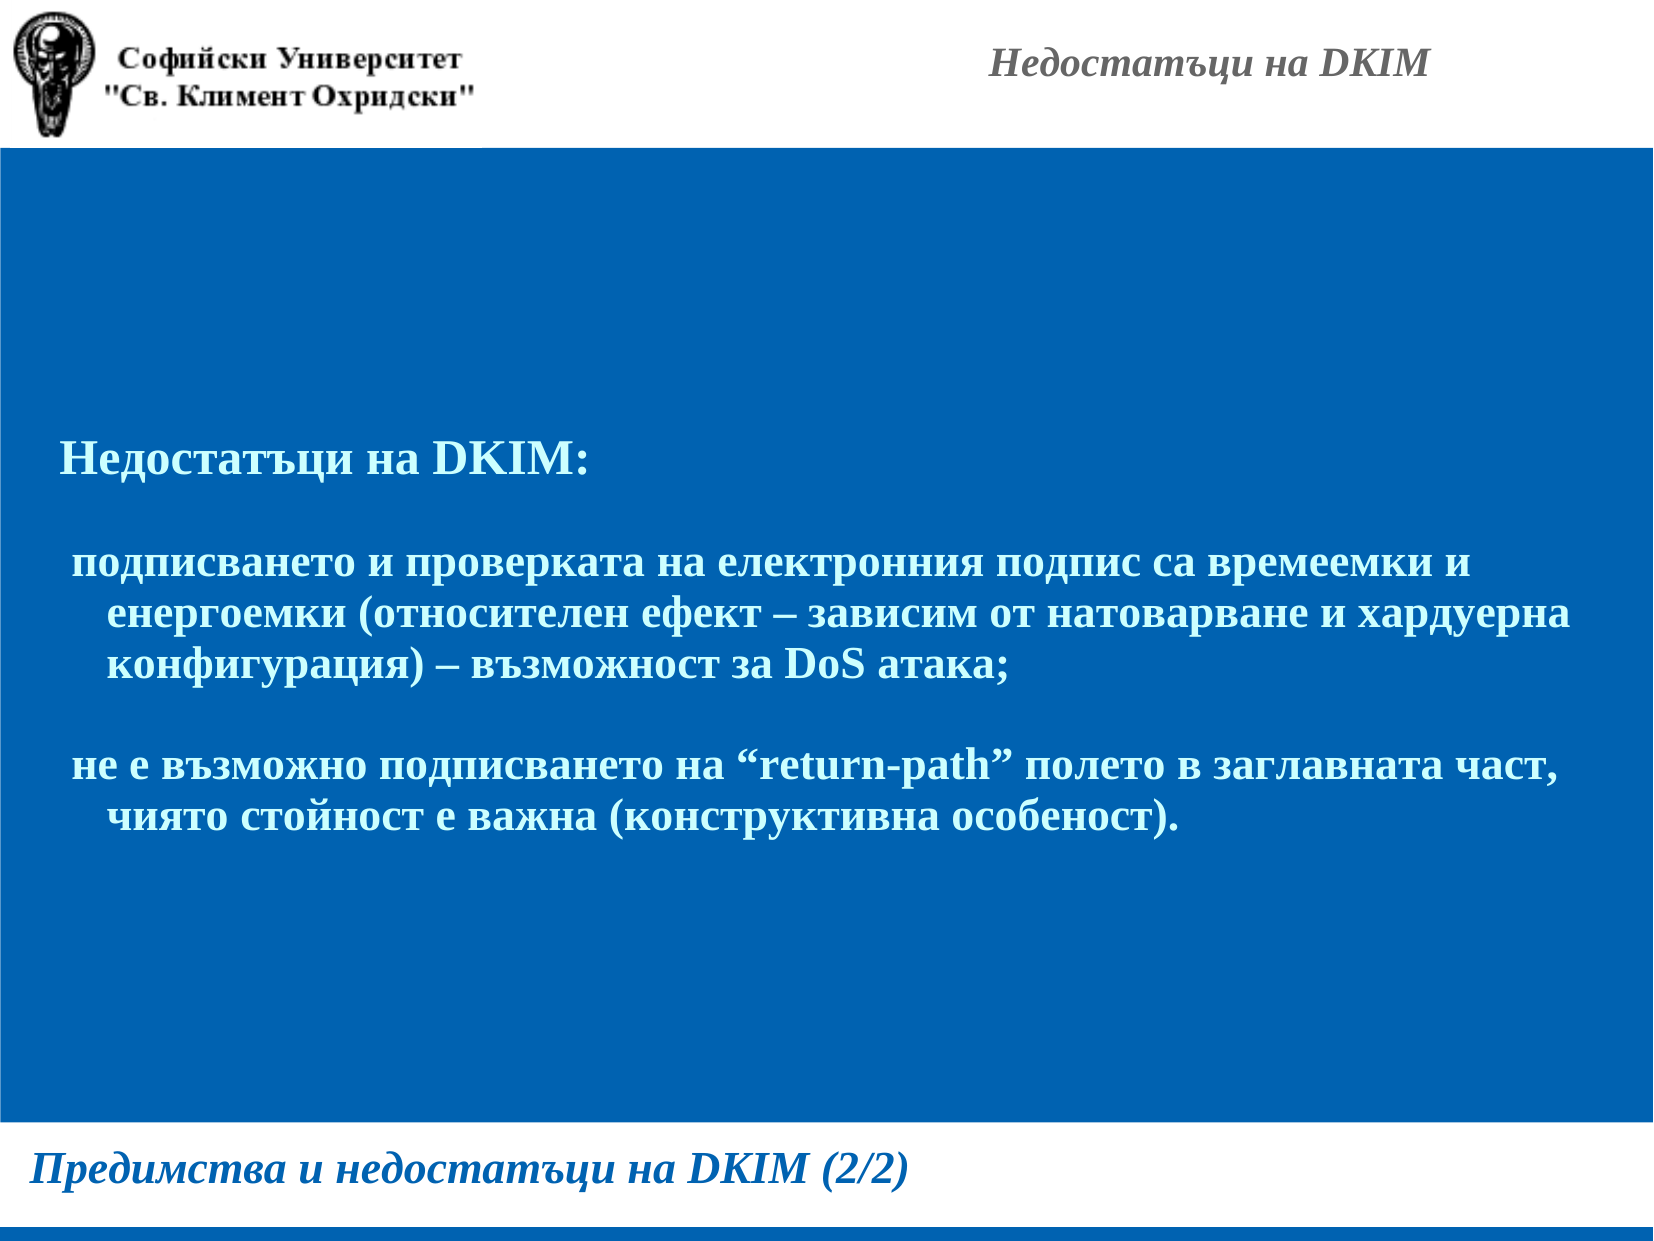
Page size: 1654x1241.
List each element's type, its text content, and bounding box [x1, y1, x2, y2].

picture [10, 0, 482, 148]
text_box Предимства и недостатъци на DKIM (2/2) [29, 1143, 931, 1211]
title Недостатъци на DKIM [768, 3, 1652, 122]
text_box Недостатъци на DKIM: подписването и проверката на електронния подпис са времеемки и енергоемки (относителен ефект – зависим от натоварване и хардуерна конфигурация) – възможност за DoS атака; не е възможно подписването на “return-path” полето в заглавната част, чиято стойност е важна (конструктивна особеност). [0, 147, 1653, 1123]
